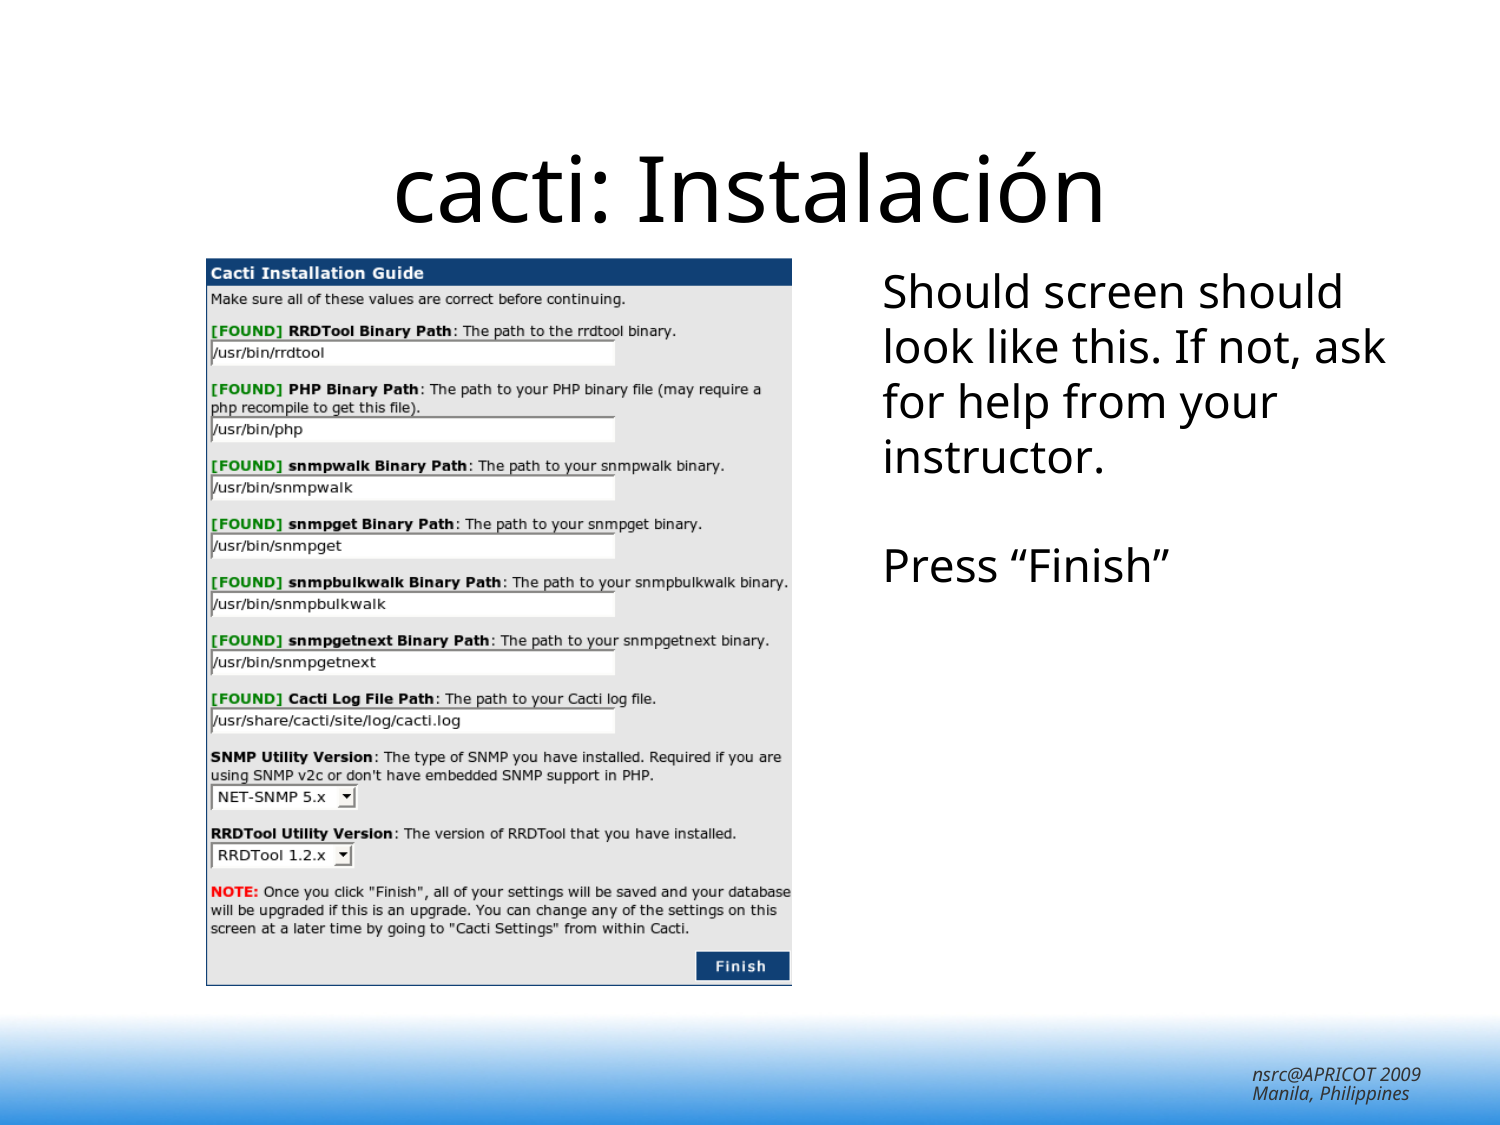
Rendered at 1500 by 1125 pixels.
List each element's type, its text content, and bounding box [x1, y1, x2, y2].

title cacti: Instalación [110, 93, 1391, 281]
picture [0, 1012, 1500, 1125]
picture [206, 255, 792, 986]
text_box Should screen should look like this. If not, ask for help from your instructor. Press “Finish” [867, 254, 1429, 596]
